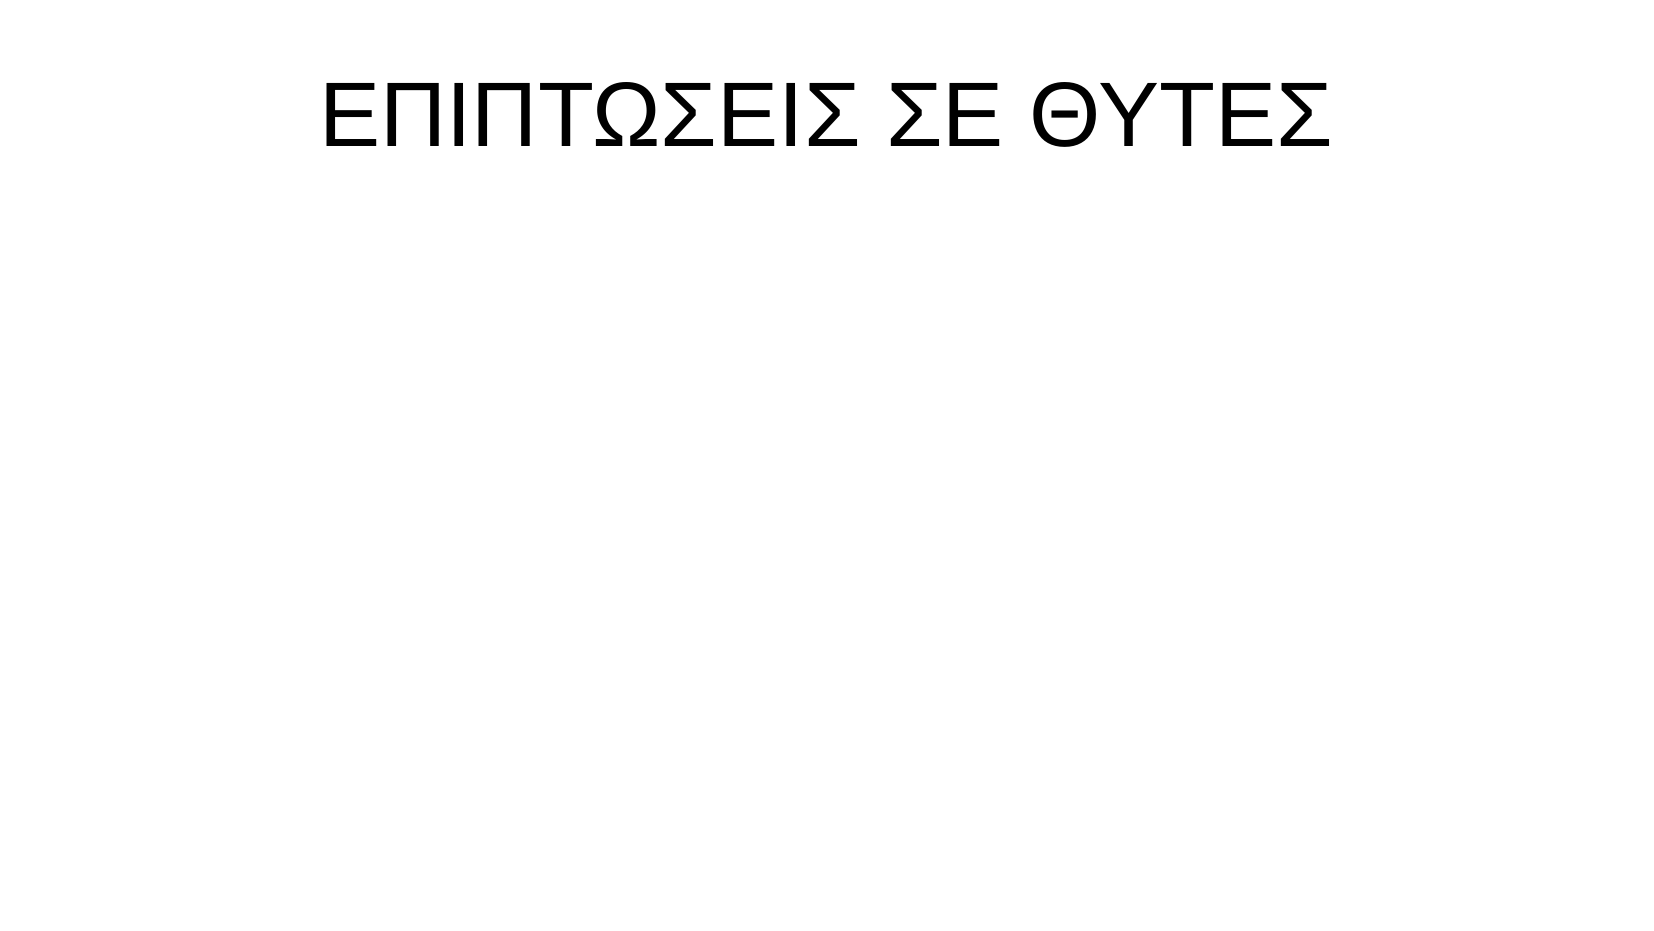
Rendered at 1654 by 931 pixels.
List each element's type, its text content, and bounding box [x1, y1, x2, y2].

title ΕΠΙΠΤΩΣΕΙΣ ΣΕ ΘΥΤΕΣ [82, 37, 1571, 193]
